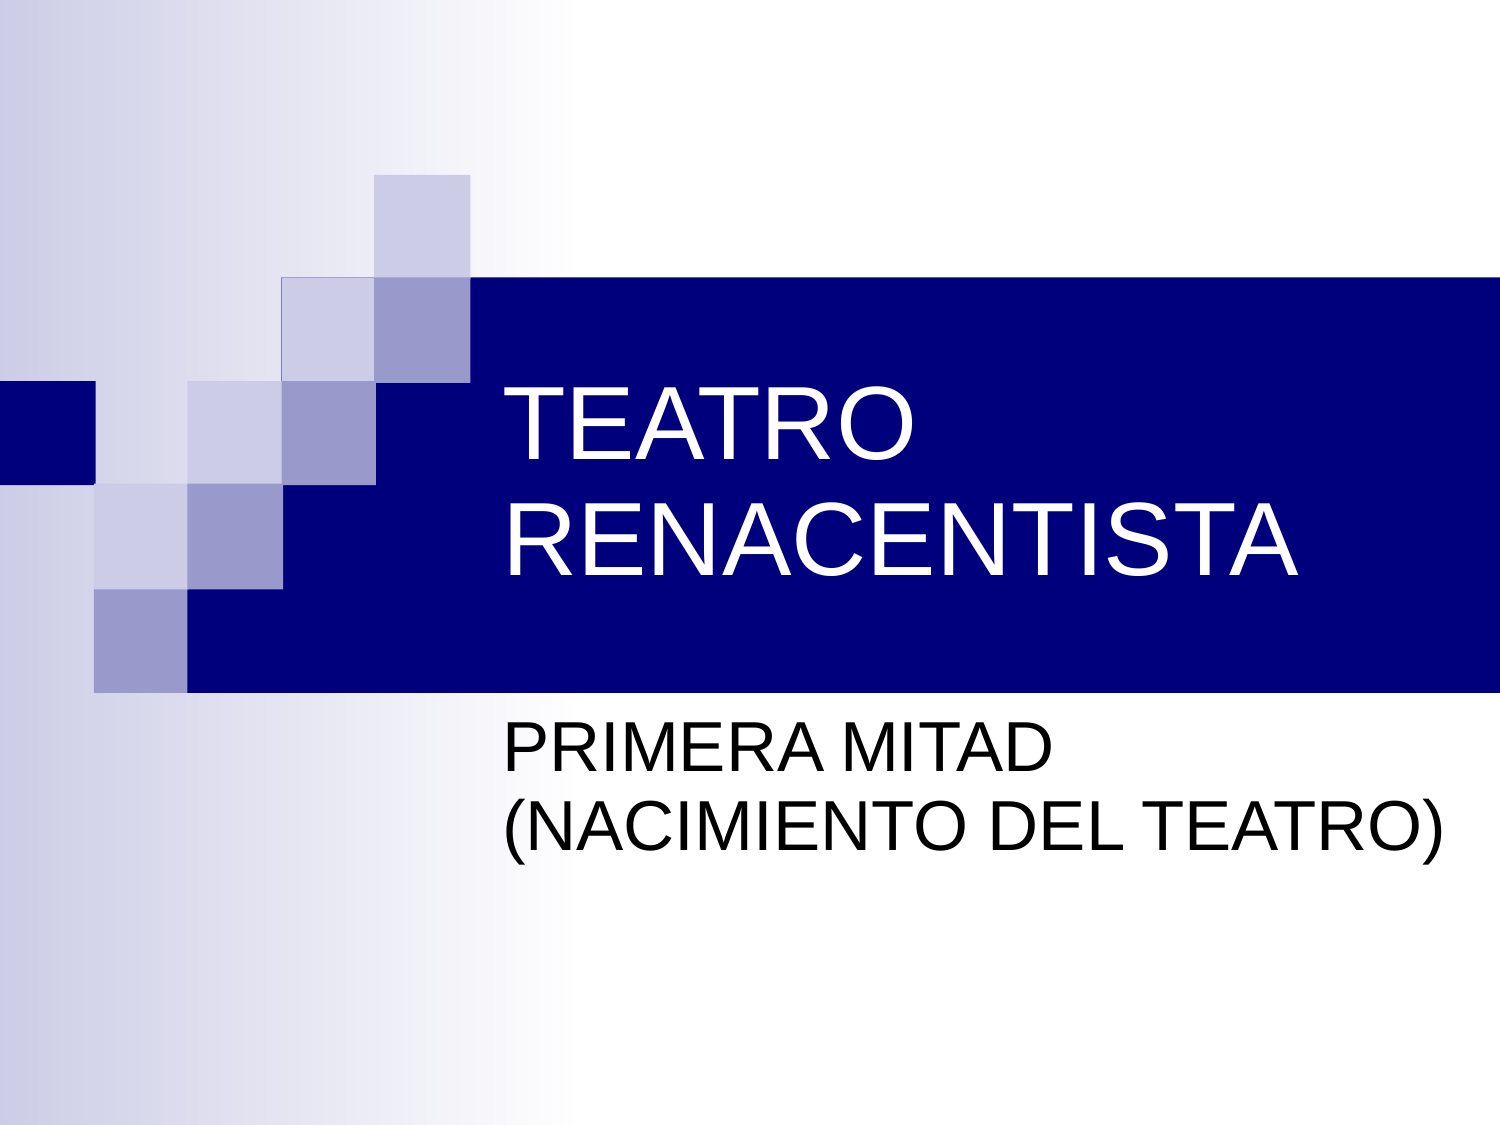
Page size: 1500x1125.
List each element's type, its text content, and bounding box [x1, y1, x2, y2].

title TEATRO RENACENTISTA [487, 299, 1476, 663]
subtitle PRIMERA MITAD (NACIMIENTO DEL TEATRO) [487, 699, 1476, 988]
